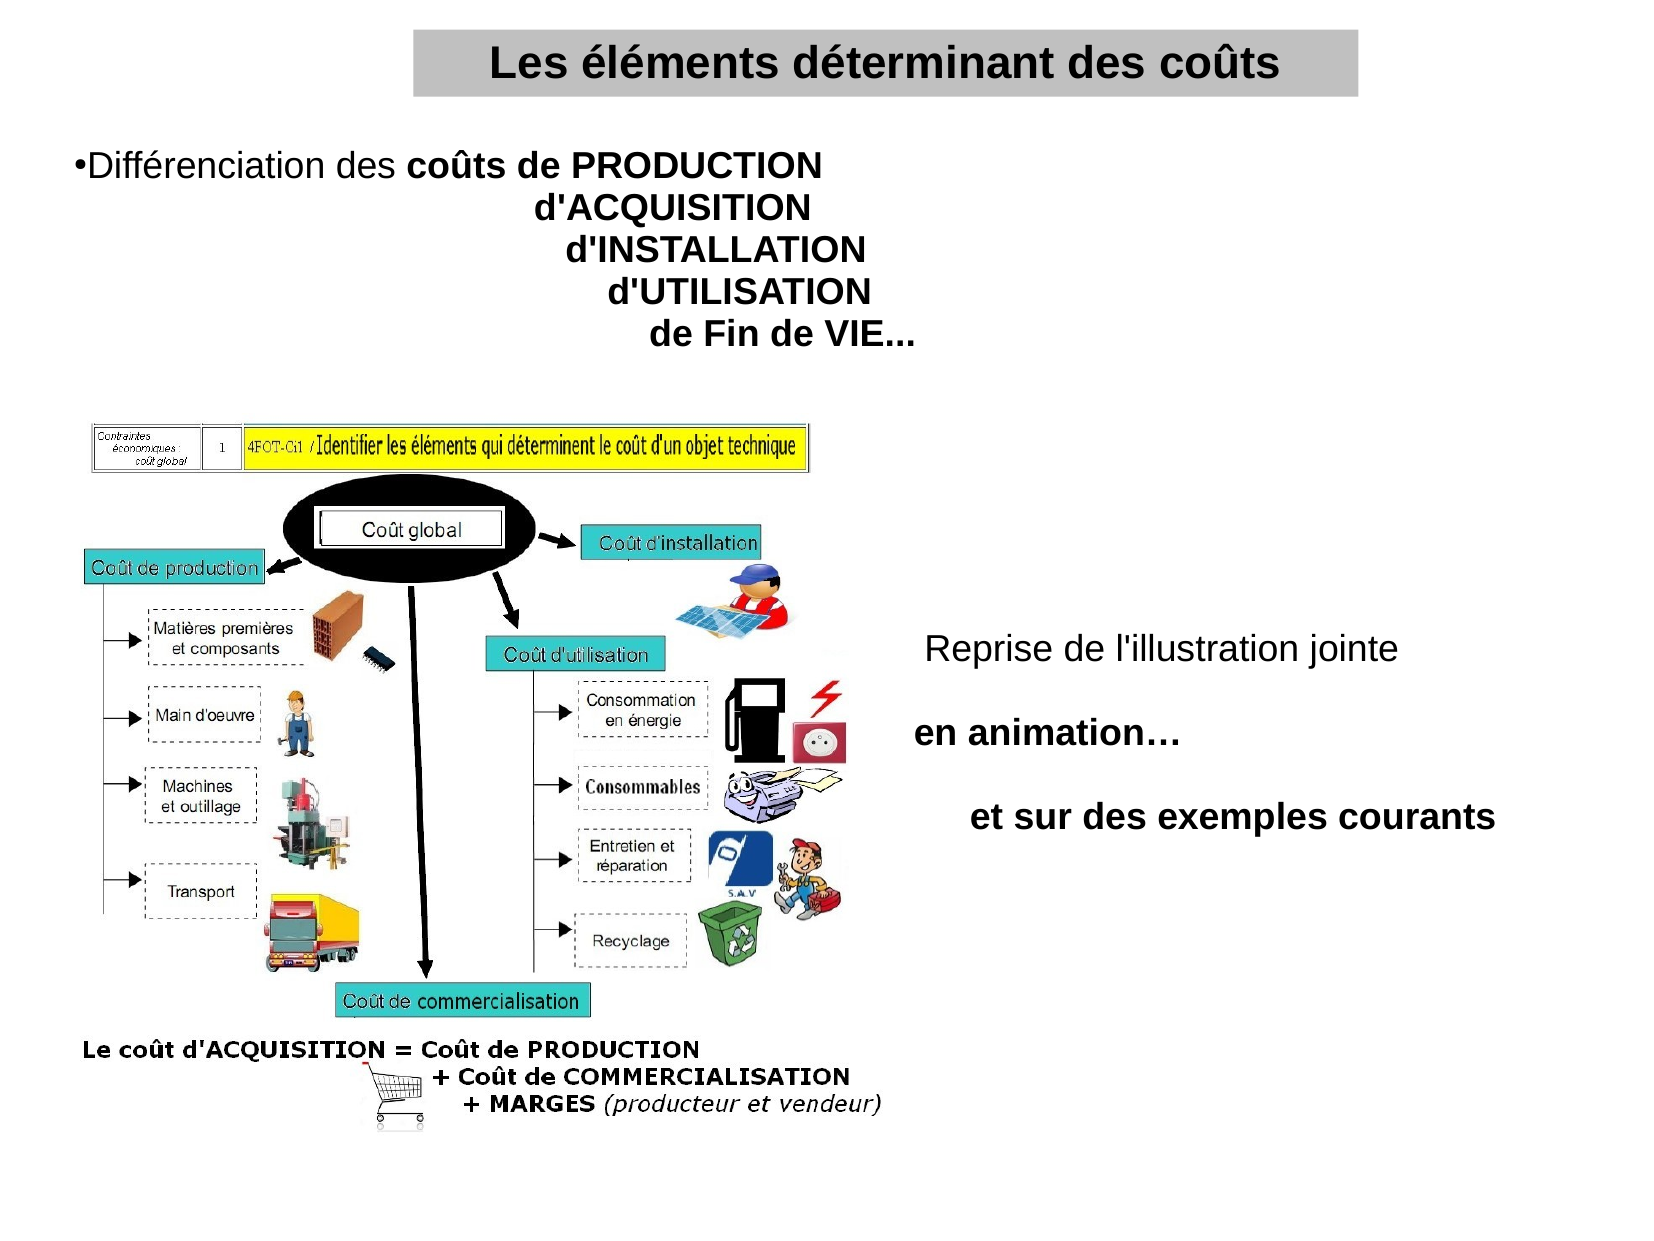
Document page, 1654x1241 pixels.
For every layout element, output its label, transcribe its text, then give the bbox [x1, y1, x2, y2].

text_box Différenciation des coûts de PRODUCTION d'ACQUISITION d'INSTALLATION d'UTILISATION de Fin de VIE... [59, 137, 1595, 369]
picture [66, 413, 886, 1136]
text_box Les éléments déterminant des coûts [413, 29, 1359, 97]
text_box Reprise de l'illustration jointe en animation… et sur des exemples courants [886, 620, 1568, 849]
